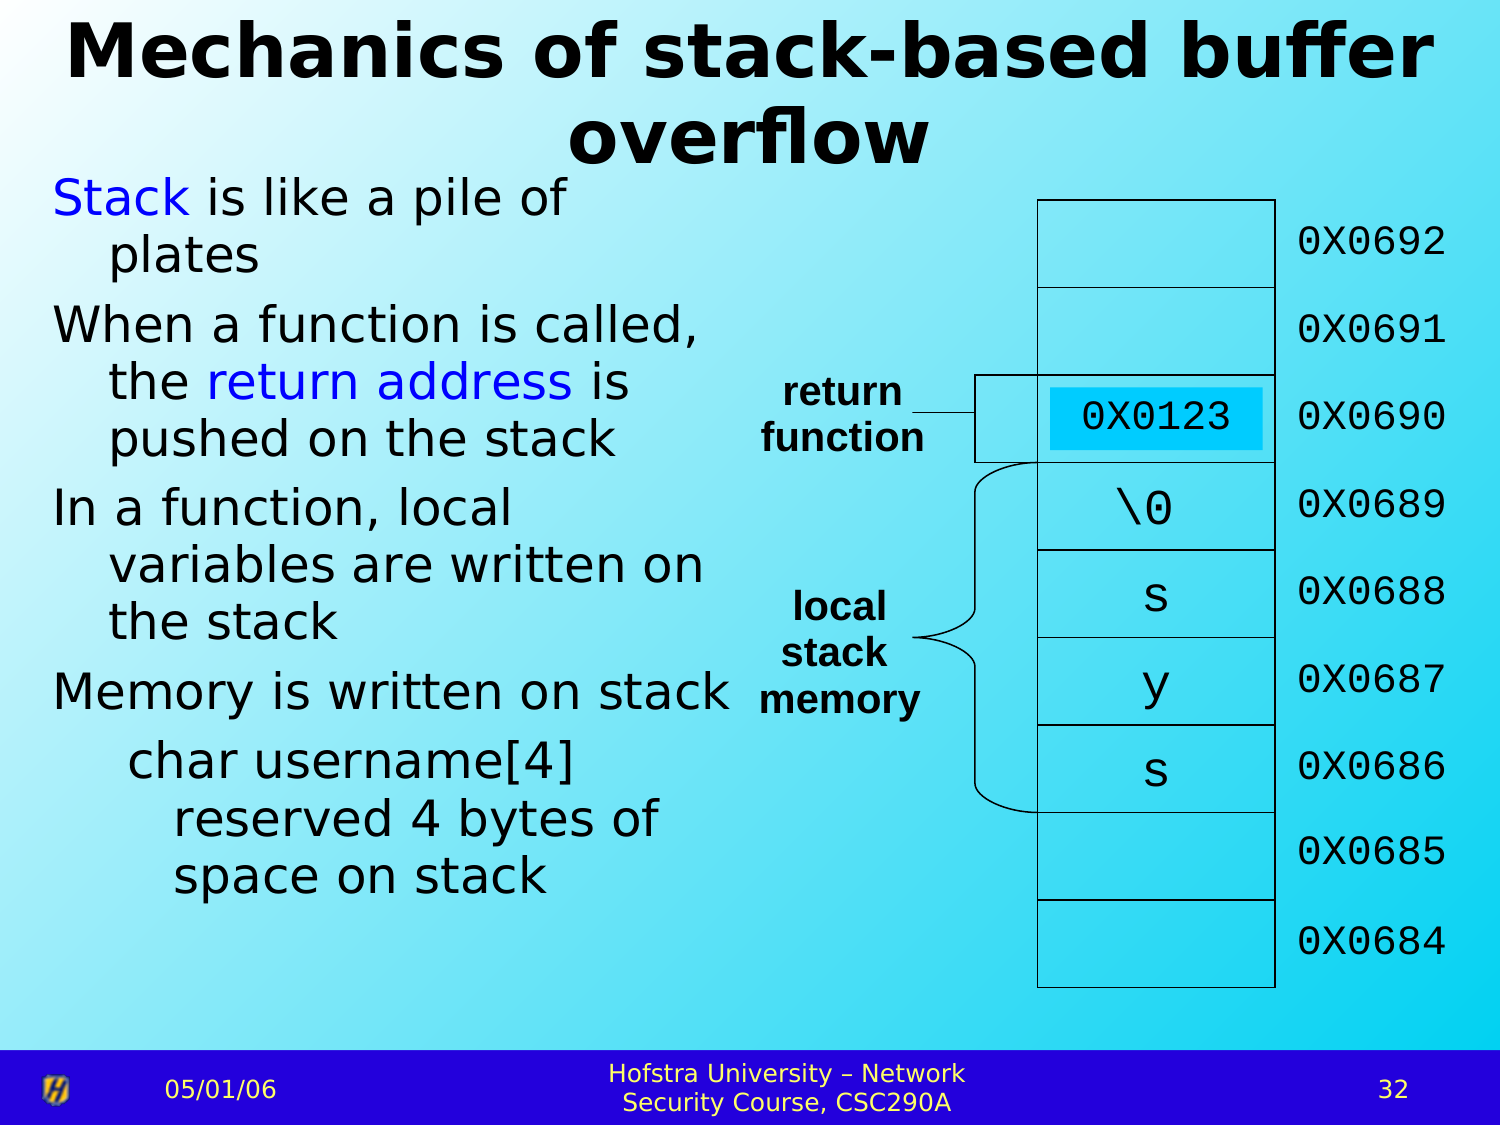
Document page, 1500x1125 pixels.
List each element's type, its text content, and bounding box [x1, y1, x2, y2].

text_box s [1037, 562, 1276, 635]
text_box 0X0690 [1281, 387, 1463, 451]
text_box 0X0686 [1281, 737, 1463, 801]
text_box 0X0691 [1281, 299, 1463, 363]
text_box local stack memory [737, 574, 943, 730]
text_box 0X0685 [1281, 822, 1463, 886]
text_box 0X0692 [1281, 212, 1463, 276]
list Stack is like a pile of plates When a function is called, the return address is pushed on the stack In a function, local variables are written on the stack Memory is written on stack char username[4] reserved 4 bytes of space on stack [37, 162, 750, 1028]
text_box 0X0688 [1281, 562, 1463, 626]
text_box s [1037, 737, 1276, 810]
text_box 0X0684 [1281, 912, 1463, 976]
text_box 0X0123 [1050, 387, 1263, 451]
title Mechanics of stack-based buffer overflow [0, 0, 1500, 189]
text_box return function [737, 359, 949, 469]
text_box y [1037, 649, 1276, 723]
picture [37, 1072, 76, 1110]
text_box 0X0687 [1281, 649, 1463, 713]
text_box 0X0689 [1281, 474, 1463, 538]
text_box \0 [1037, 474, 1250, 548]
